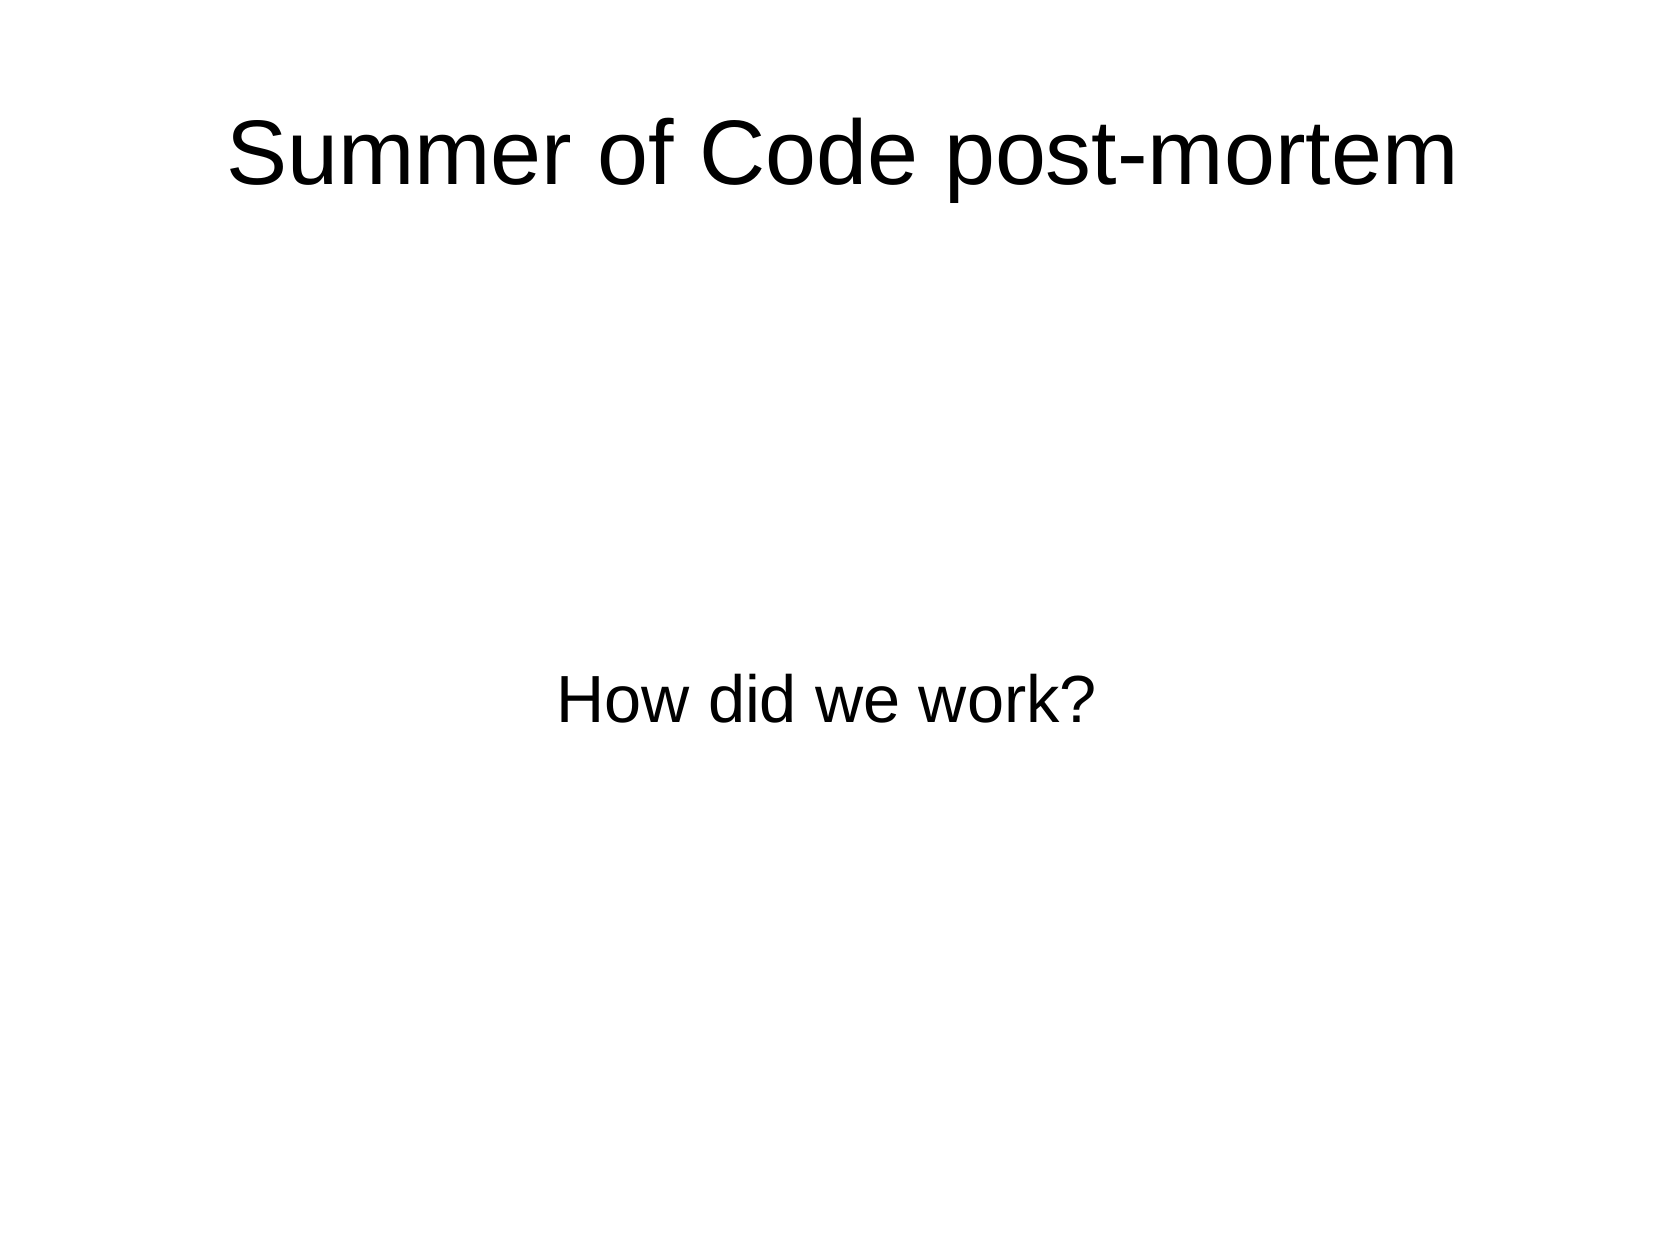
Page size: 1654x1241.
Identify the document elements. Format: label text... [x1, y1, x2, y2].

subtitle How did we work? [82, 290, 1571, 1109]
title Summer of Code post-mortem [82, 49, 1571, 257]
